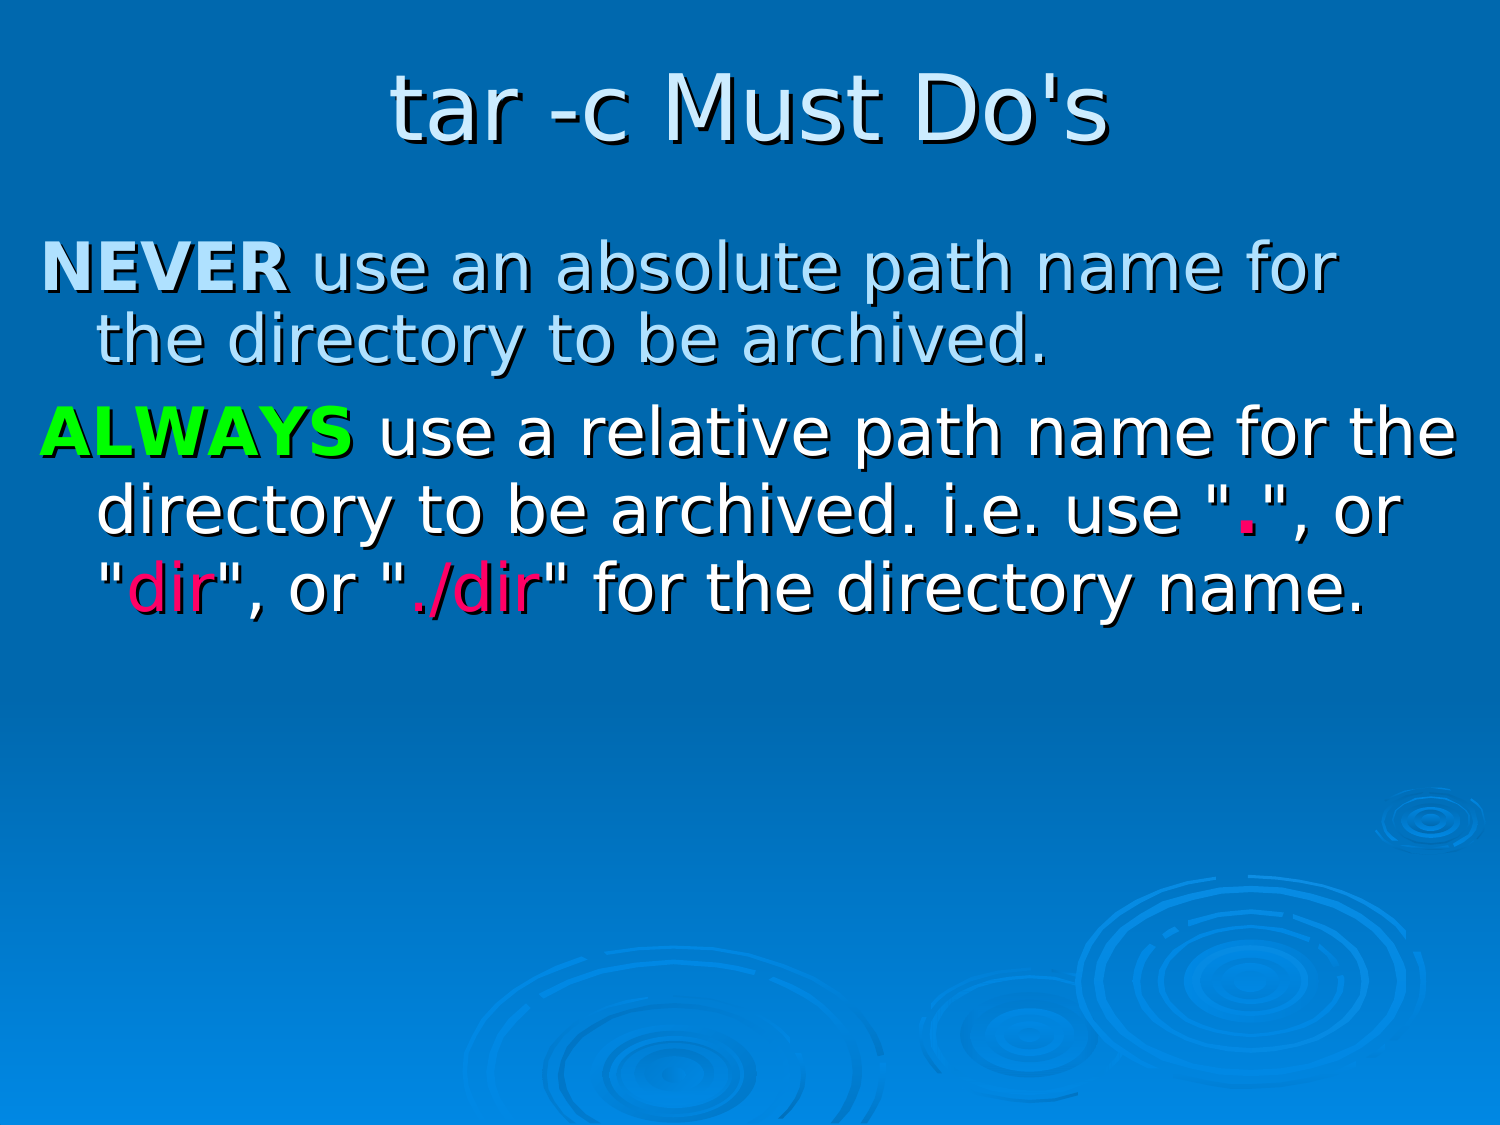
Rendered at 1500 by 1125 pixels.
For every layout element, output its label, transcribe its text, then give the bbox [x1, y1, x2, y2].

list NEVER use an absolute path name for the directory to be archived. ALWAYS use a relative path name for the directory to be archived. i.e. use ".", or "dir", or "./dir" for the directory name. [24, 224, 1476, 1063]
title tar -c Must Do's [75, 45, 1426, 175]
